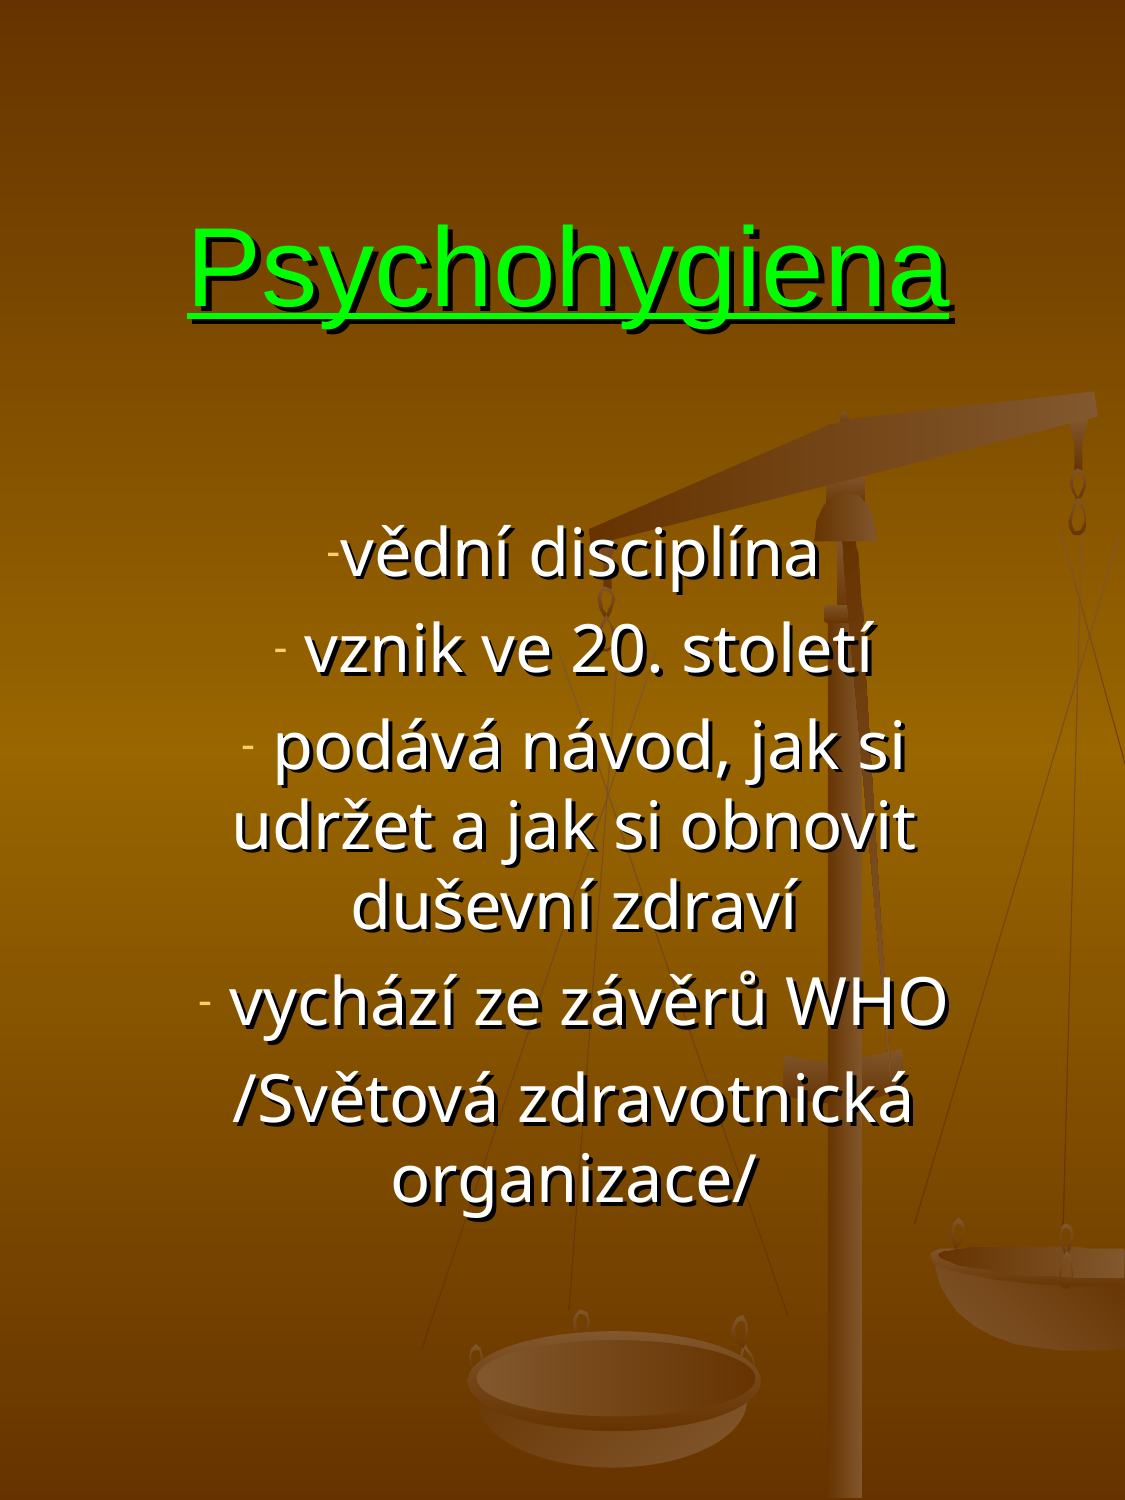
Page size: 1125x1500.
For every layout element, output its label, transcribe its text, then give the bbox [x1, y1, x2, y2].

text_box vědní disciplína vznik ve 20. století podává návod, jak si udržet a jak si obnovit duševní zdraví vychází ze závěrů WHO /Světová zdravotnická organizace/ [137, 501, 1012, 1500]
chart [184, 572, 935, 1235]
title Psychohygiena [90, 0, 1047, 337]
